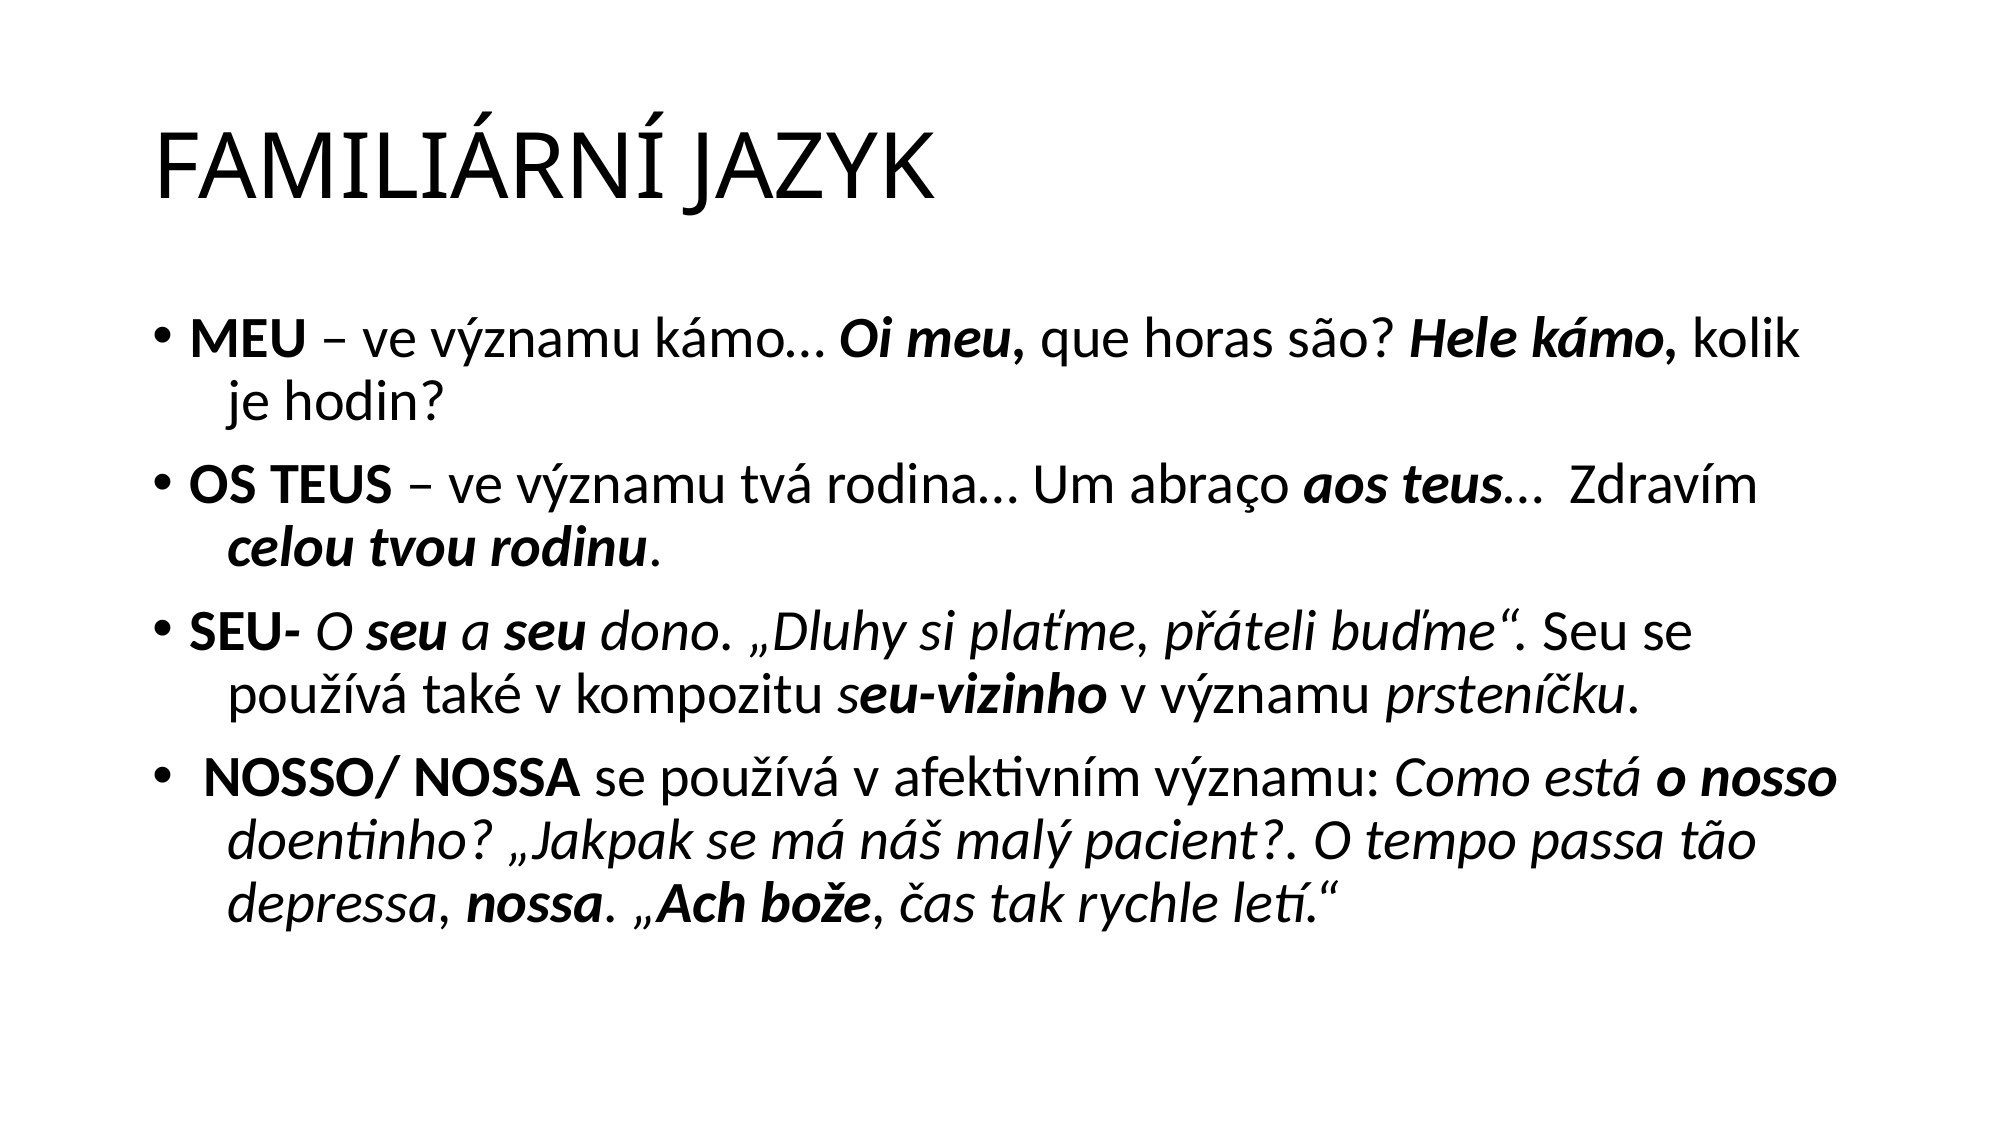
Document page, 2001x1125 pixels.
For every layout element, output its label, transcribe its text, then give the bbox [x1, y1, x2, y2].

list MEU – ve významu kámo… Oi meu, que horas são? Hele kámo, kolik je hodin? OS TEUS – ve významu tvá rodina… Um abraço aos teus… Zdravím celou tvou rodinu. SEU- O seu a seu dono. „Dluhy si plaťme, přáteli buďme“. Seu se používá také v kompozitu seu-vizinho v významu prsteníčku. NOSSO/ NOSSA se používá v afektivním významu: Como está o nosso doentinho? „Jakpak se má náš malý pacient?. O tempo passa tão depressa, nossa. „Ach bože, čas tak rychle letí.“ [137, 299, 1863, 1014]
title FAMILIÁRNÍ JAZYK [137, 59, 1863, 278]
